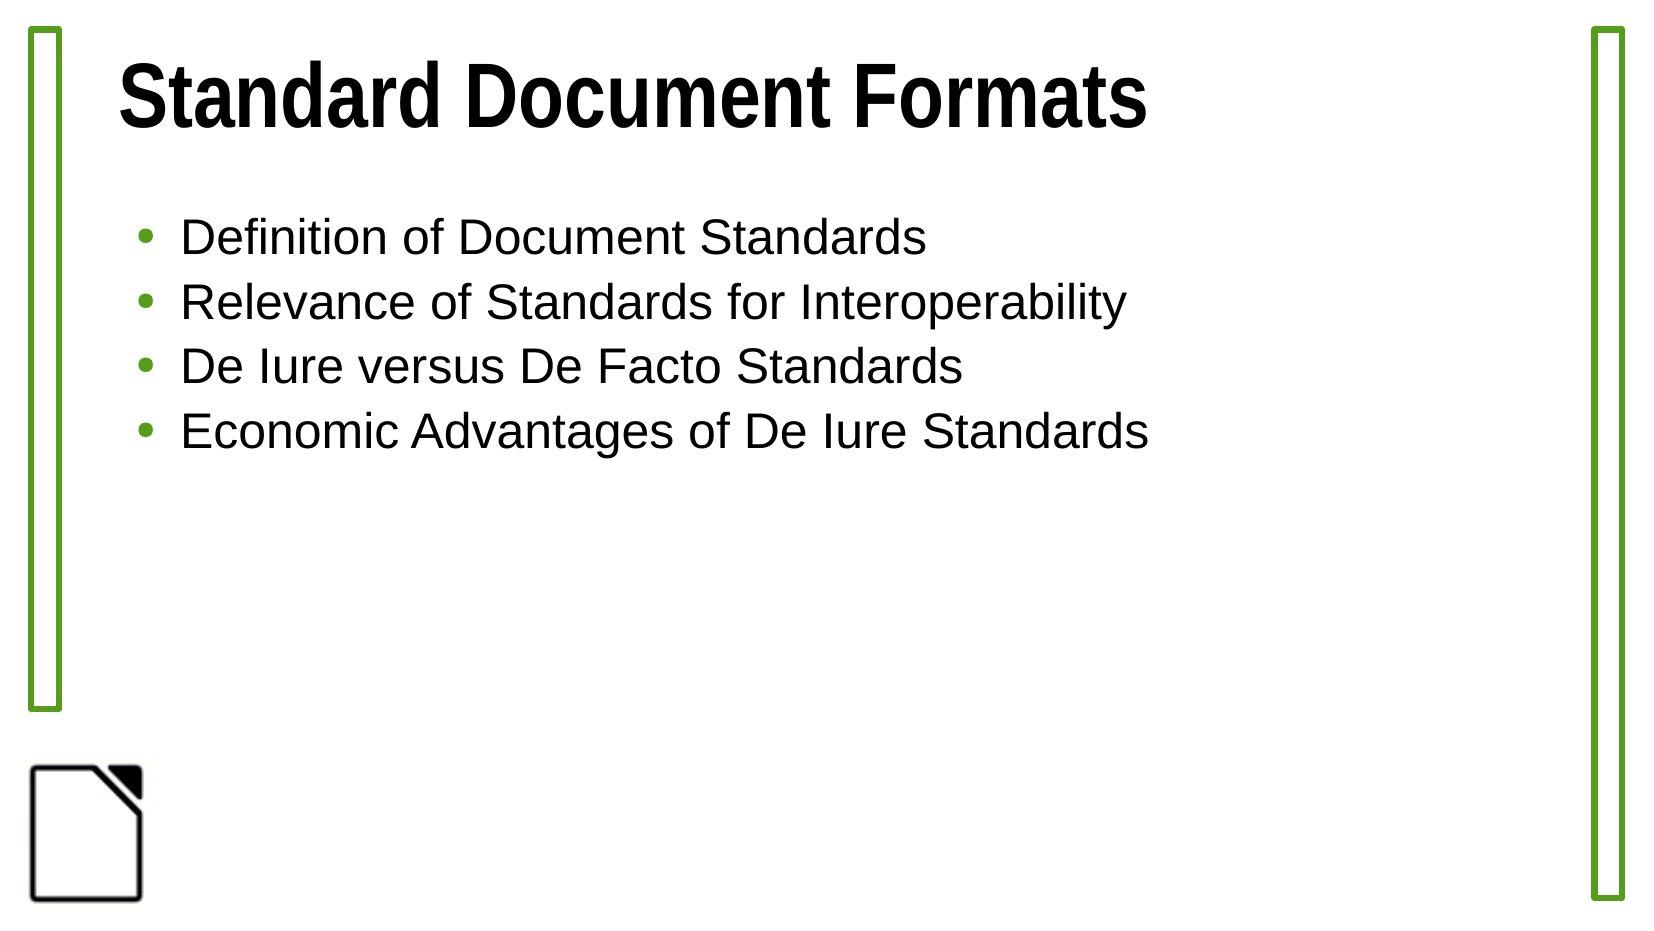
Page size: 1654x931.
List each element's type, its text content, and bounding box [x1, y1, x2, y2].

list Definition of Document Standards Relevance of Standards for Interoperability De Iure versus De Facto Standards Economic Advantages of De Iure Standards [118, 209, 1536, 830]
picture [9, 755, 166, 913]
title Standard Document Formats [118, 35, 1536, 154]
